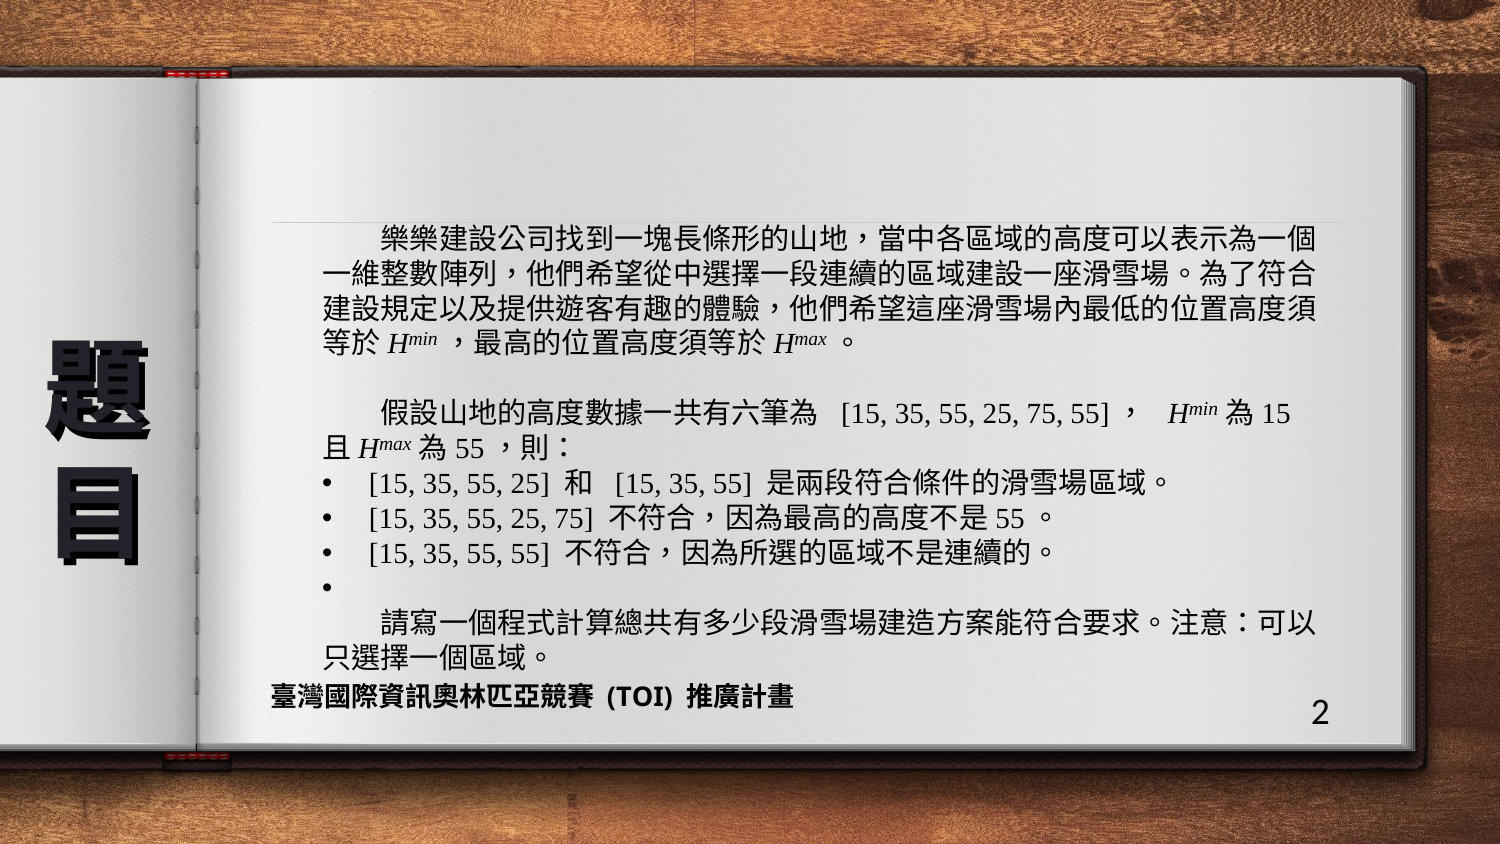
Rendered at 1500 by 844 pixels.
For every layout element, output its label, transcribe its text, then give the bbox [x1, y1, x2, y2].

text_box [1295, 672, 1386, 737]
text_box 樂樂建設公司找到一塊長條形的山地，當中各區域的高度可以表示為一個 一維整數陣列，他們希望從中選擇一段連續的區域建設一座滑雪場。為了符合 建設規定以及提供遊客有趣的體驗，他們希望這座滑雪場內最低的位置高度須 等於Hmin，最高的位置高度須等於Hmax。 假設山地的高度數據一共有六筆為 [15, 35, 55, 25, 75, 55]， Hmin為15且Hmax為55，則： [15, 35, 55, 25] 和 [15, 35, 55] 是兩段符合條件的滑雪場區域。 [15, 35, 55, 25, 75] 不符合，因為最高的高度不是55。 [15, 35, 55, 55] 不符合，因為所選的區域不是連續的。 請寫一個程式計算總共有多少段滑雪場建造方案能符合要求。注意：可以 只選擇一個區域。 [307, 212, 1341, 682]
title 題 目 [28, 306, 210, 552]
